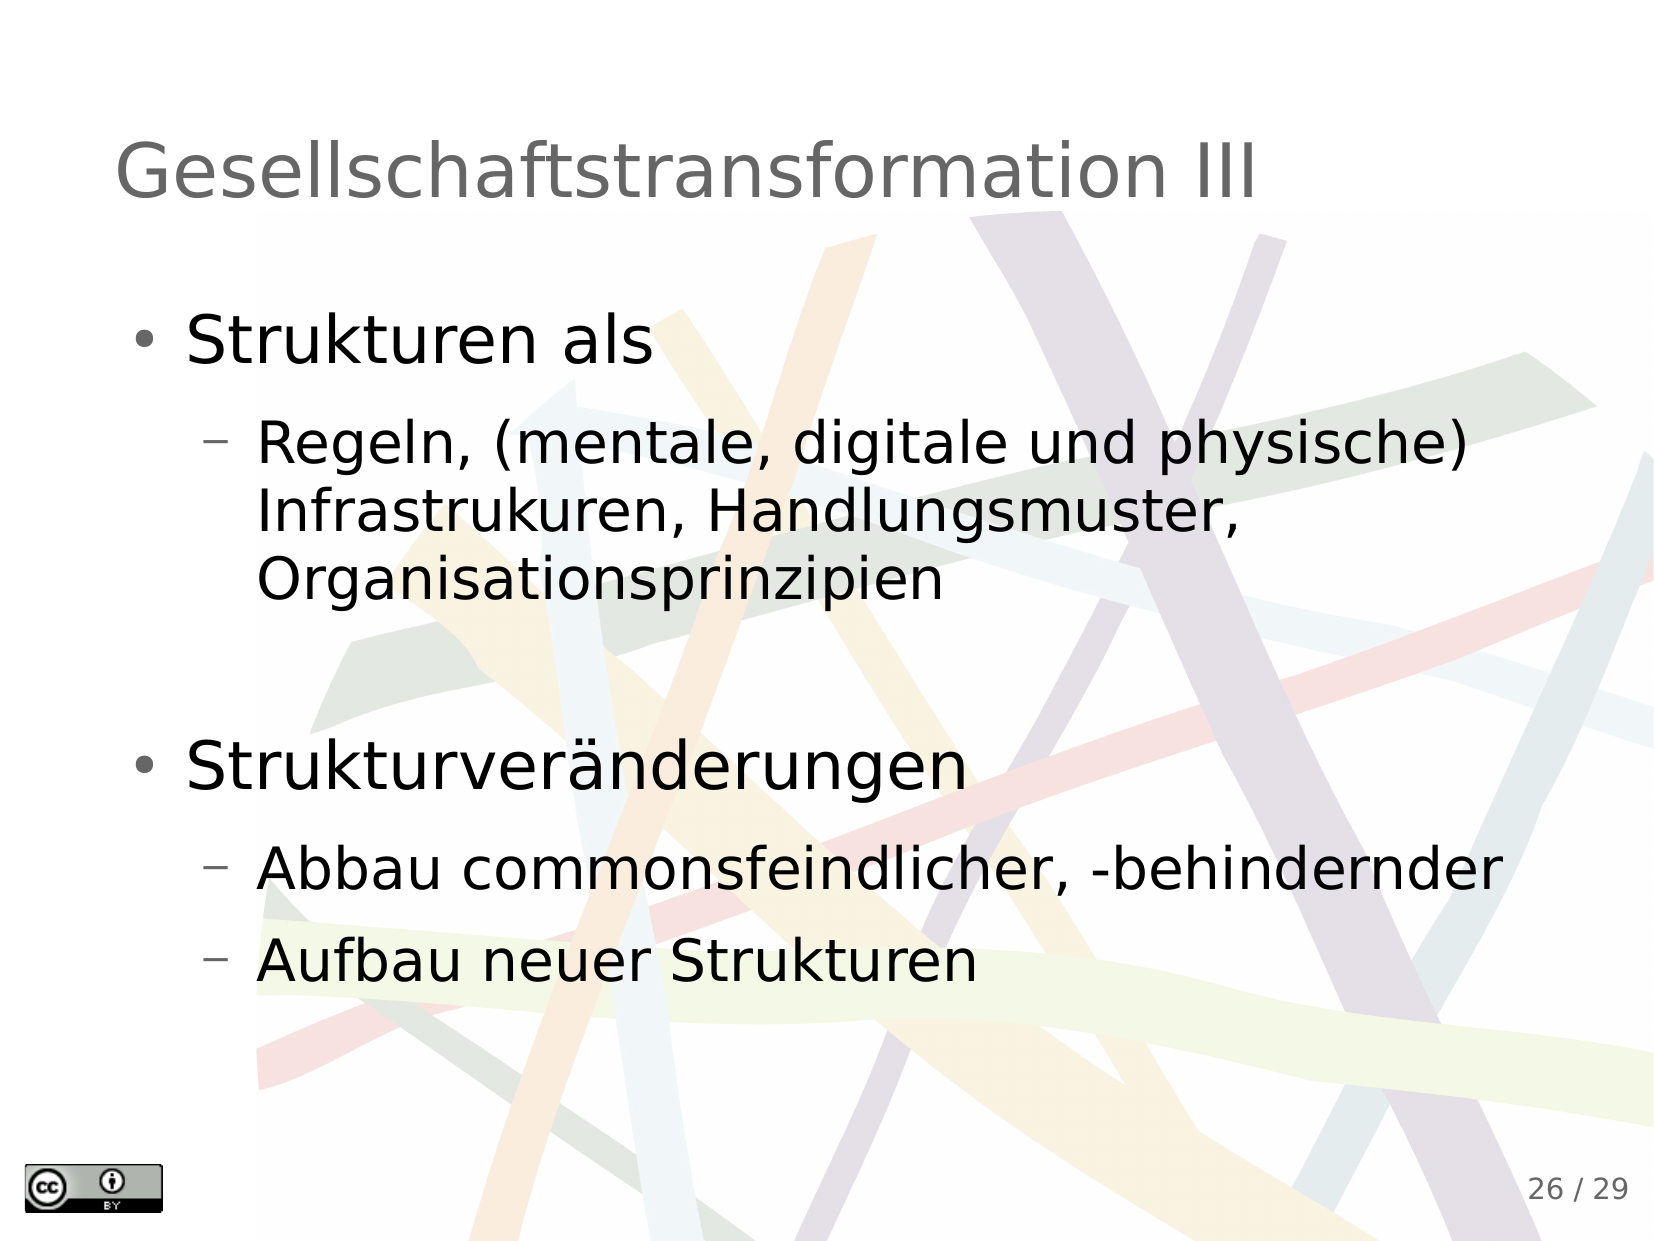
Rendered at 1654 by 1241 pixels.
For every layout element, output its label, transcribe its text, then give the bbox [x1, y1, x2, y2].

list Strukturen als Regeln, (mentale, digitale und physische) Infrastrukuren, Handlungsmuster, Organisationsprinzipien Strukturveränderungen Abbau commonsfeindlicher, -behindernder Aufbau neuer Strukturen [114, 302, 1539, 1102]
title Gesellschaftstransformation III [114, 73, 1539, 271]
picture [24, 1164, 163, 1213]
